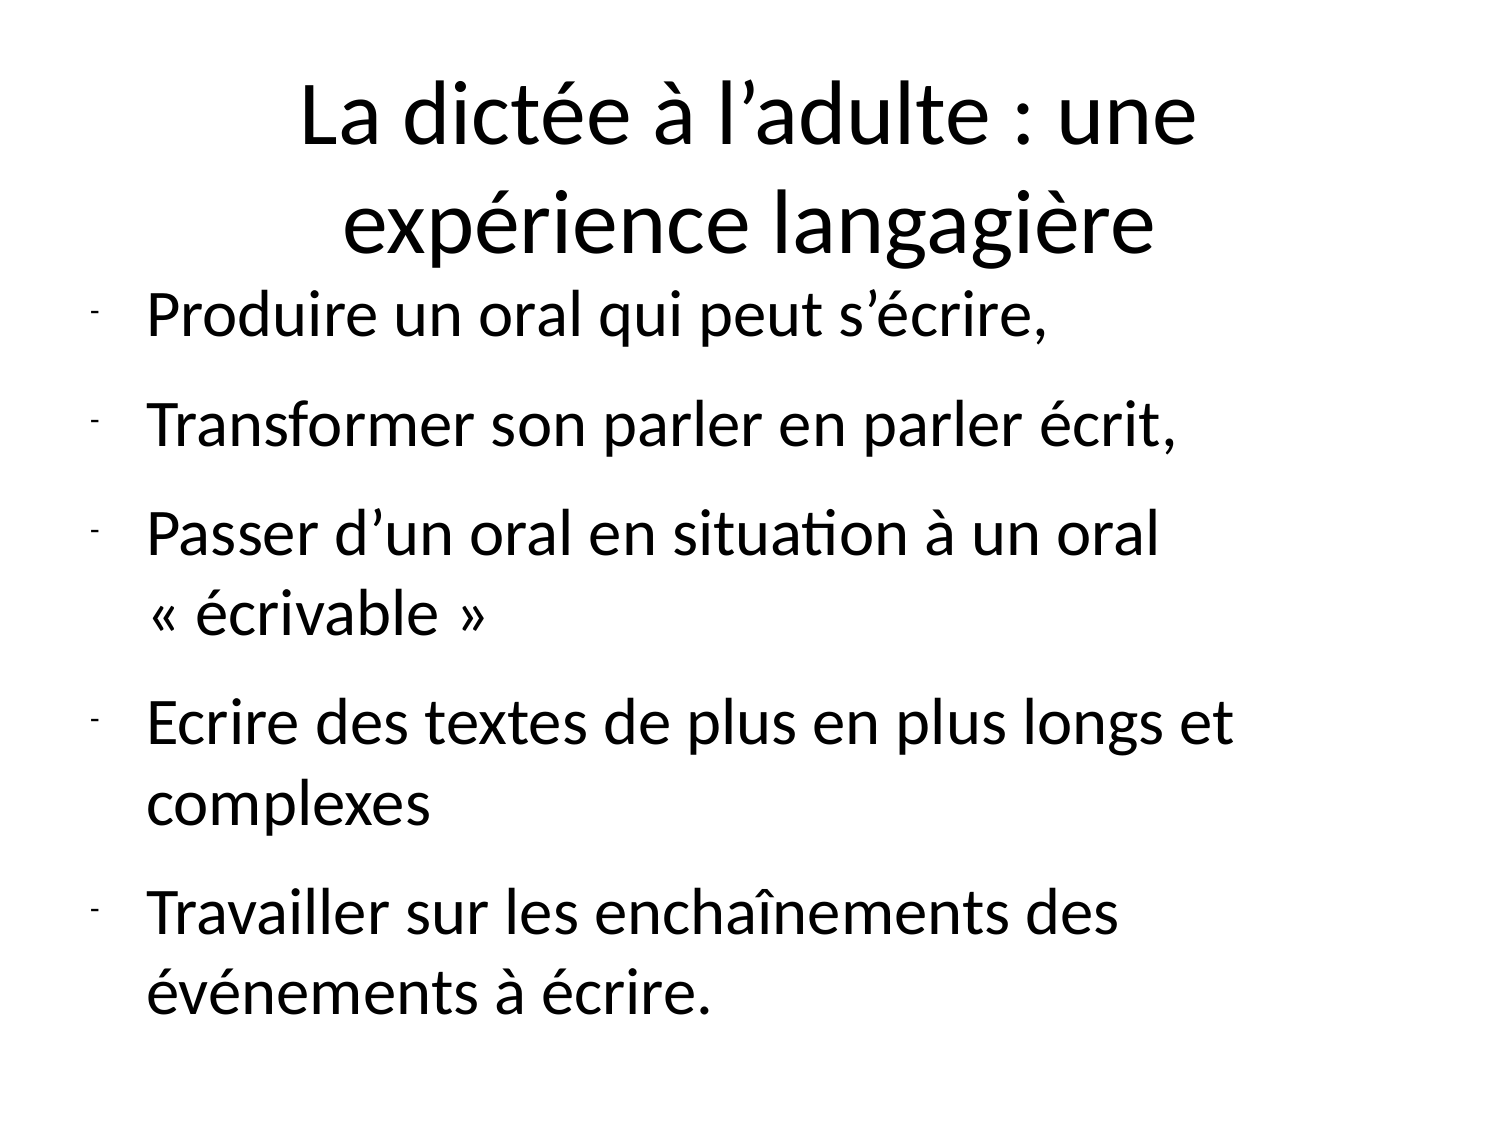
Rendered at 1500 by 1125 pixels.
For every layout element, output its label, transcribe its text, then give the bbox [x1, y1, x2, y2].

title La dictée à l’adulte : une expérience langagière [75, 45, 1425, 233]
list Produire un oral qui peut s’écrire, Transformer son parler en parler écrit, Passer d’un oral en situation à un oral « écrivable » Ecrire des textes de plus en plus longs et complexes Travailler sur les enchaînements des événements à écrire. [75, 262, 1425, 1005]
